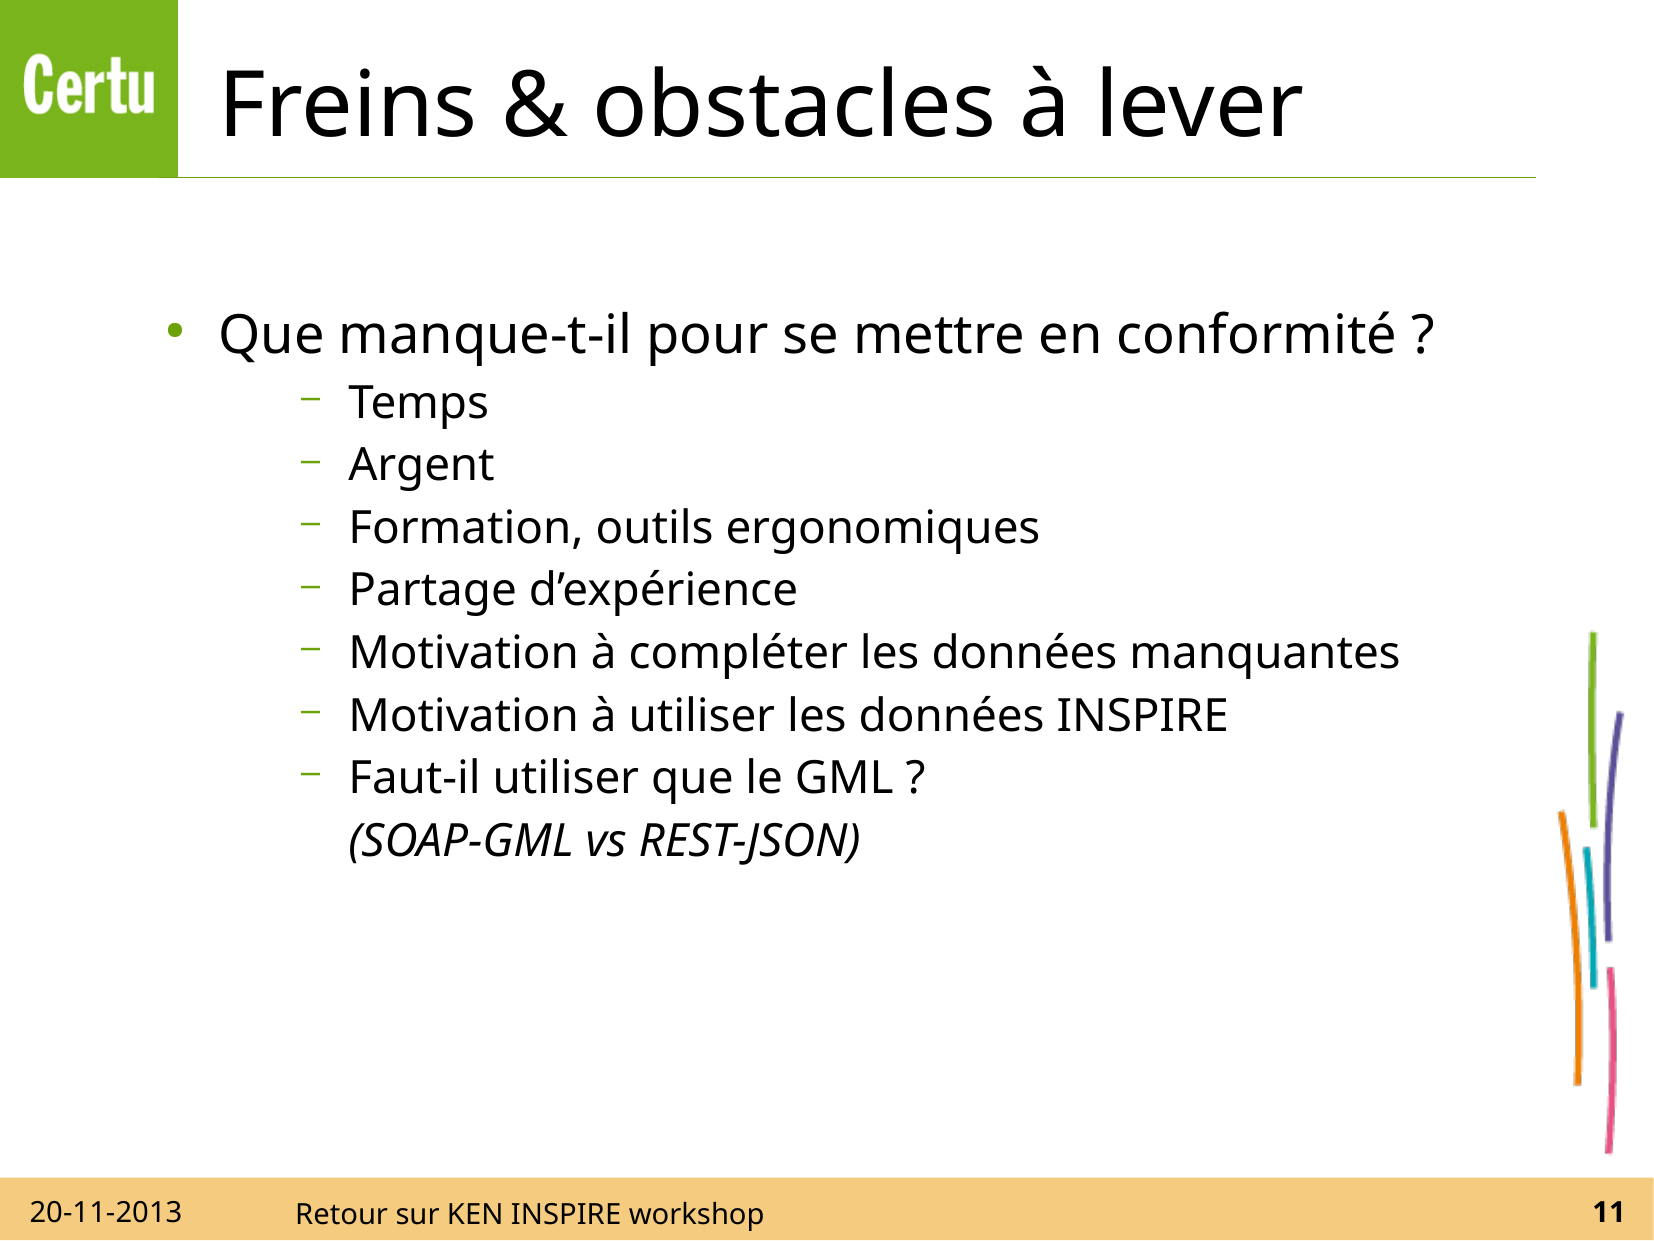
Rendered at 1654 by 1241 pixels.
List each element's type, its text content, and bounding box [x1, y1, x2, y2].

picture [0, 0, 178, 178]
picture [1535, 620, 1654, 1165]
title Freins & obstacles à lever [218, 47, 1536, 155]
list Que manque-t-il pour se mettre en conformité ? Temps Argent Formation, outils ergonomiques Partage d’expérience Motivation à compléter les données manquantes Motivation à utiliser les données INSPIRE Faut-il utiliser que le GML ? (SOAP-GML vs REST-JSON) [147, 295, 1536, 1114]
